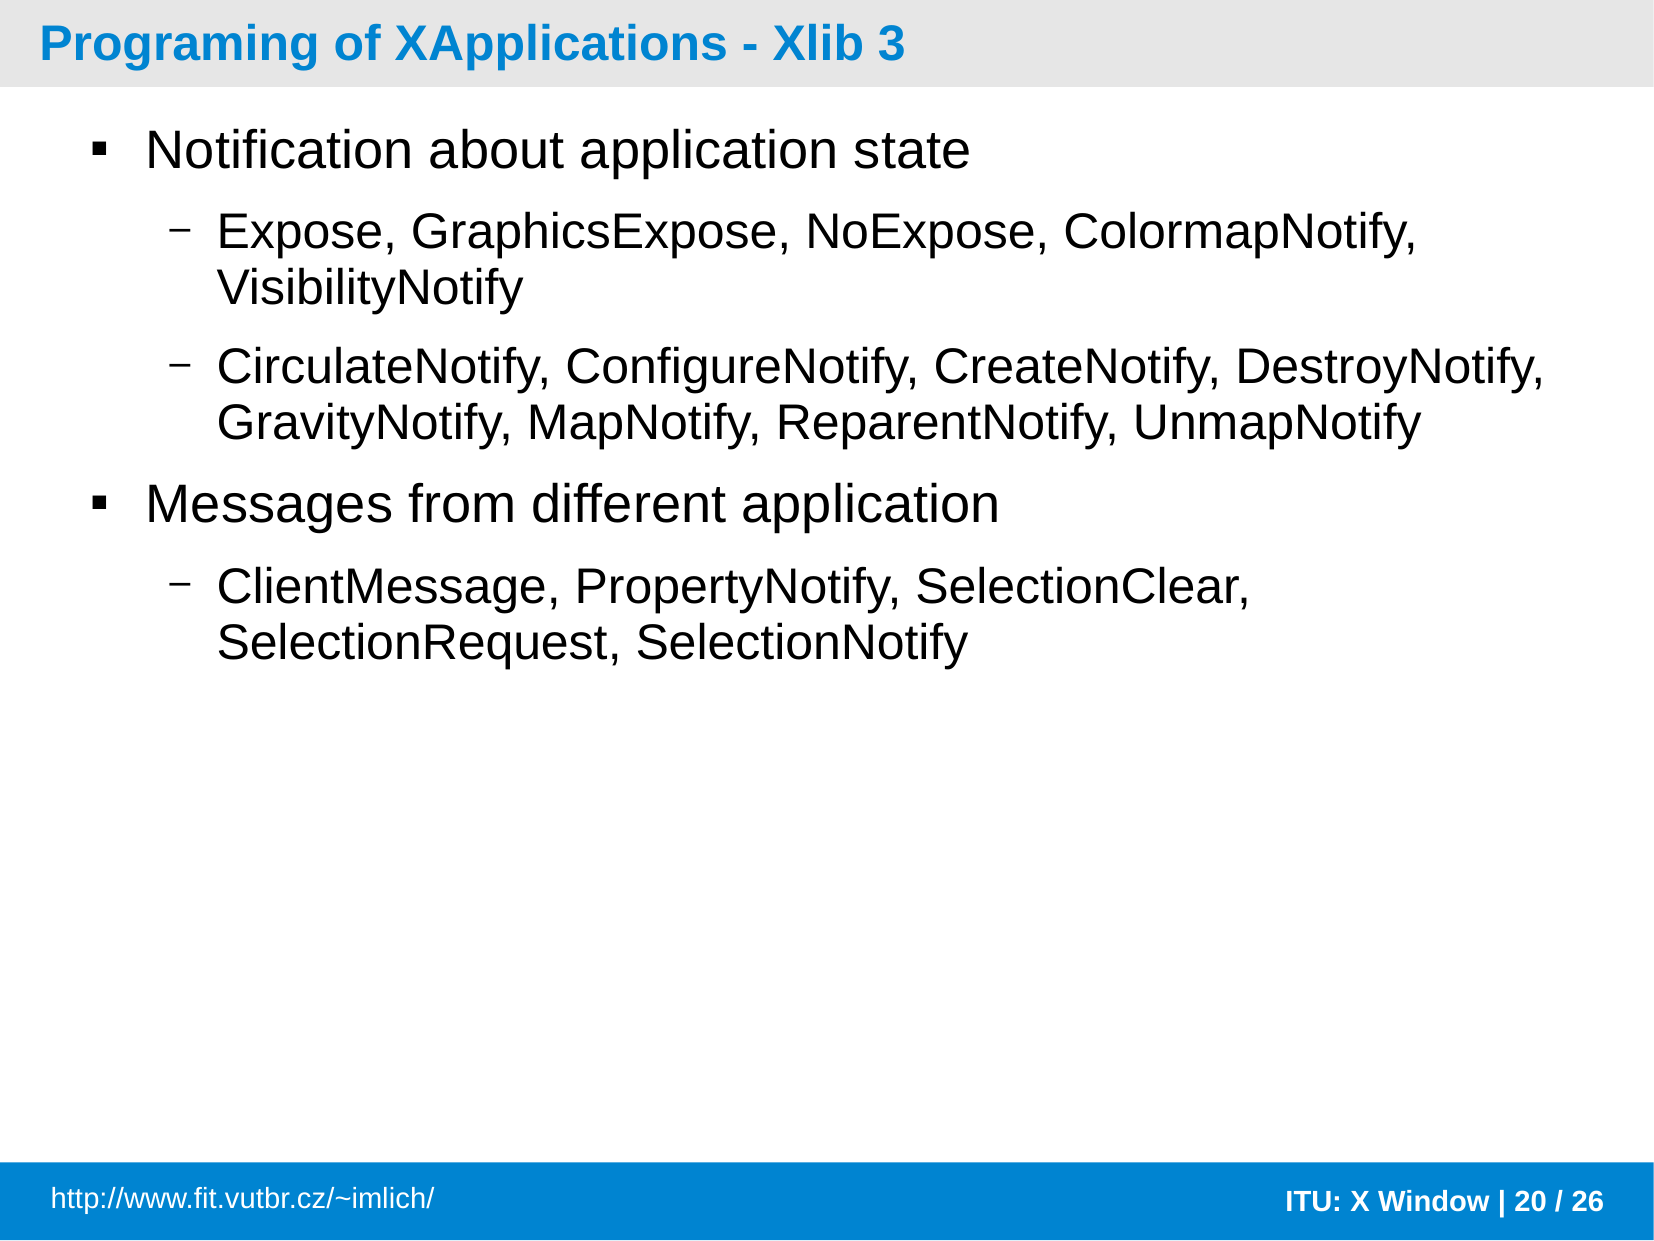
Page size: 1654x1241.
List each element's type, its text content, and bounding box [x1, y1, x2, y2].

title Programing of XApplications - Xlib 3 [39, 5, 1615, 81]
list Notification about application state Expose, GraphicsExpose, NoExpose, ColormapNotify, VisibilityNotify CirculateNotify, ConfigureNotify, CreateNotify, DestroyNotify, GravityNotify, MapNotify, ReparentNotify, UnmapNotify Messages from different application ClientMessage, PropertyNotify, SelectionClear, SelectionRequest, SelectionNotify [75, 119, 1564, 1111]
